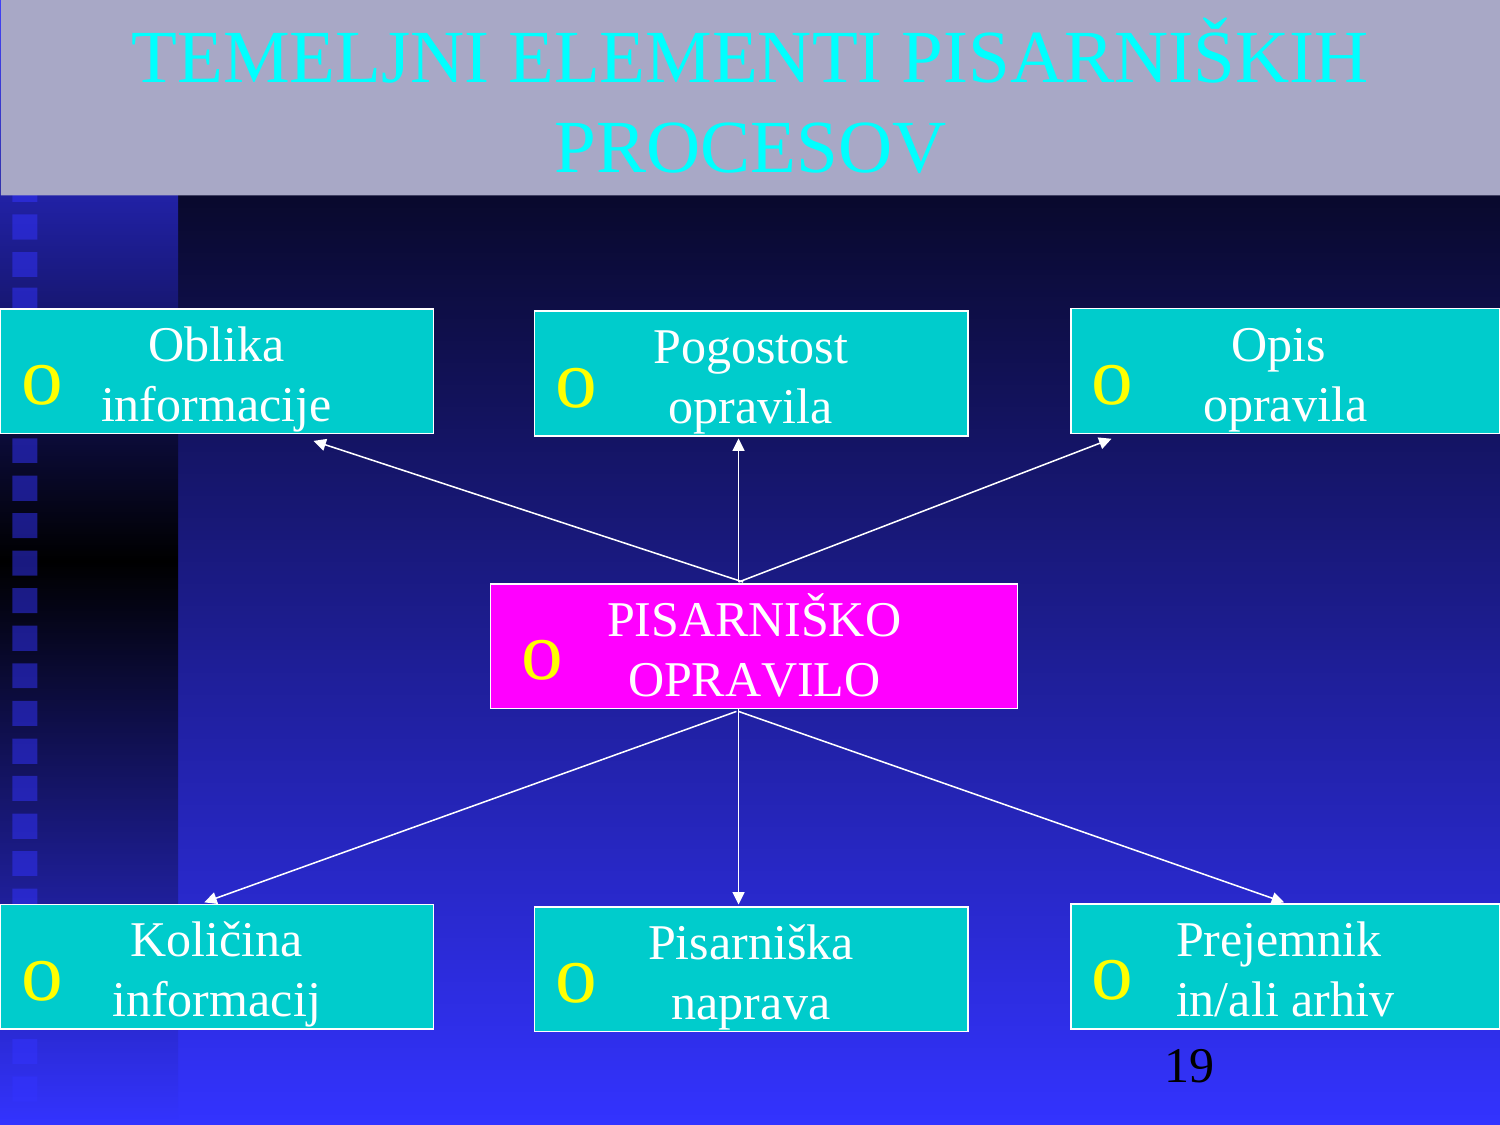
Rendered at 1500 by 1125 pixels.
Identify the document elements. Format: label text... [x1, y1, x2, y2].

text_box o [1072, 906, 1153, 1028]
text_box Opis opravila [1070, 308, 1500, 434]
text_box Prejemnik in/ali arhiv [1070, 904, 1500, 1029]
text_box o [536, 313, 617, 435]
text_box Količina informacij [0, 904, 434, 1030]
text_box o [1072, 310, 1153, 432]
text_box PISARNIŠKO OPRAVILO [490, 583, 1018, 709]
text_box TEMELJNI ELEMENTI PISARNIŠKIH PROCESOV [0, 0, 1500, 196]
text_box o [536, 909, 617, 1030]
text_box o [2, 906, 83, 1028]
text_box Pisarniška naprava [534, 906, 968, 1032]
text_box Pogostost opravila [534, 311, 968, 436]
text_box o [493, 586, 591, 707]
text_box o [2, 311, 83, 432]
text_box Oblika informacije [0, 308, 434, 434]
